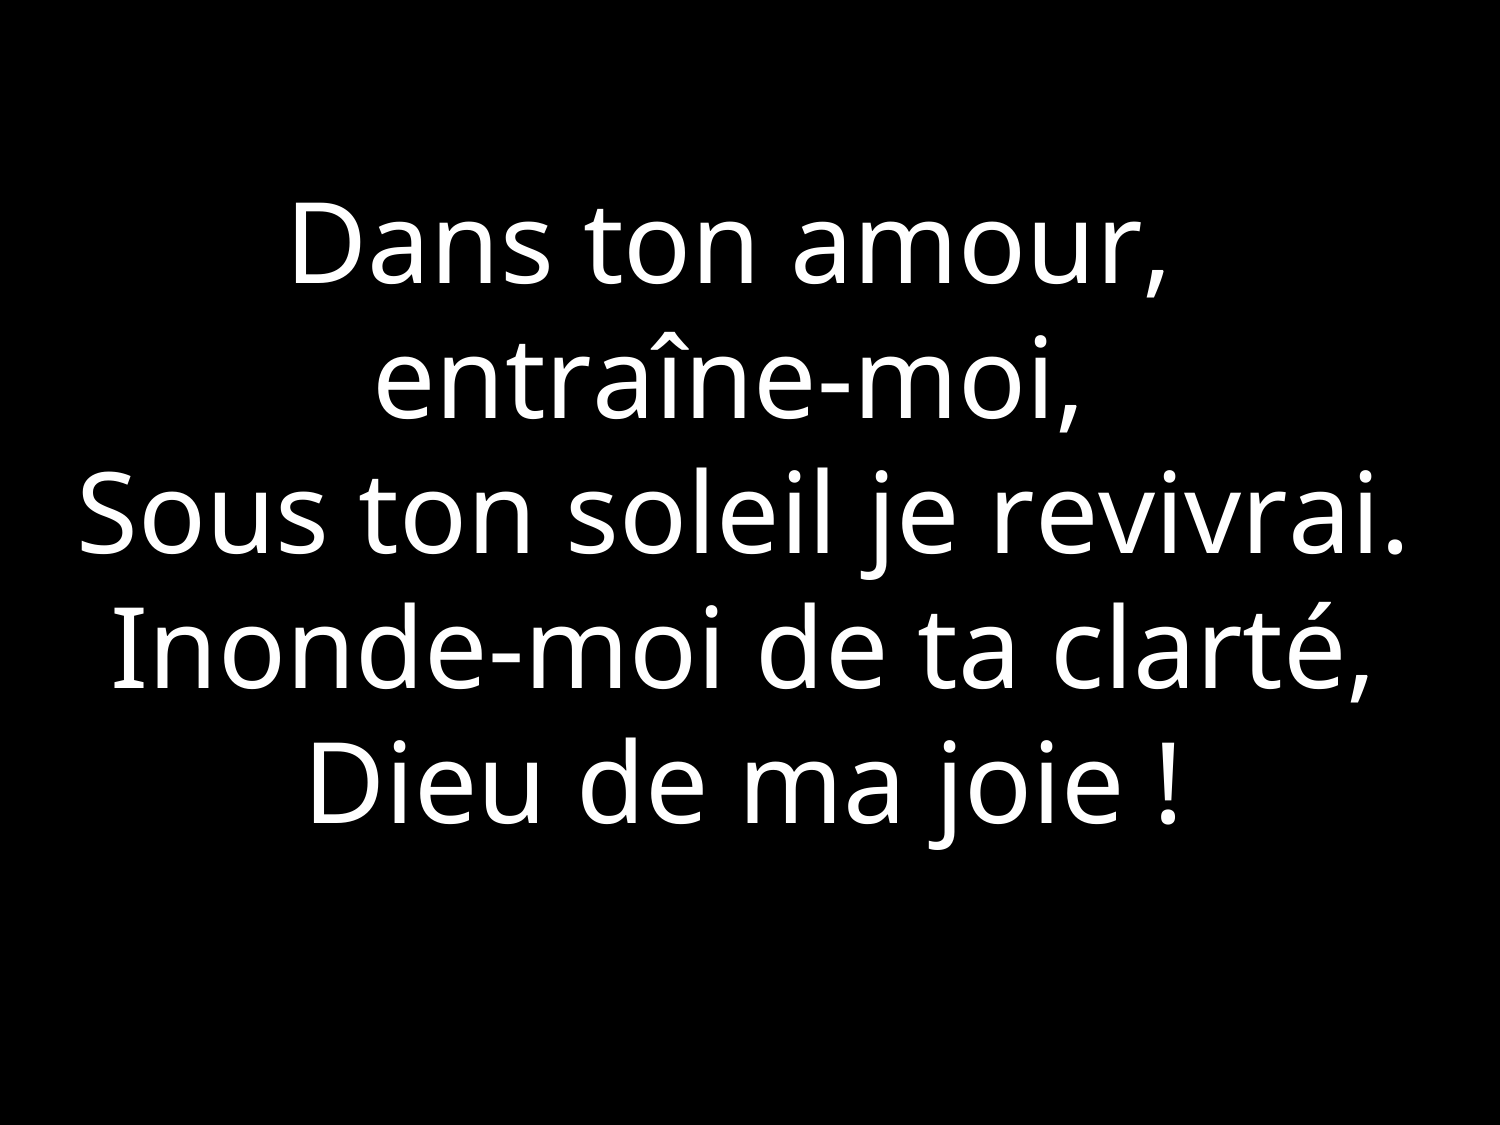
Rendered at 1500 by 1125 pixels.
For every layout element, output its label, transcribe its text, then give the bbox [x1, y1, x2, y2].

text_box Dans ton amour, entraîne-moi, Sous ton soleil je revivrai. Inonde-moi de ta clarté, Dieu de ma joie ! [29, 66, 1459, 591]
